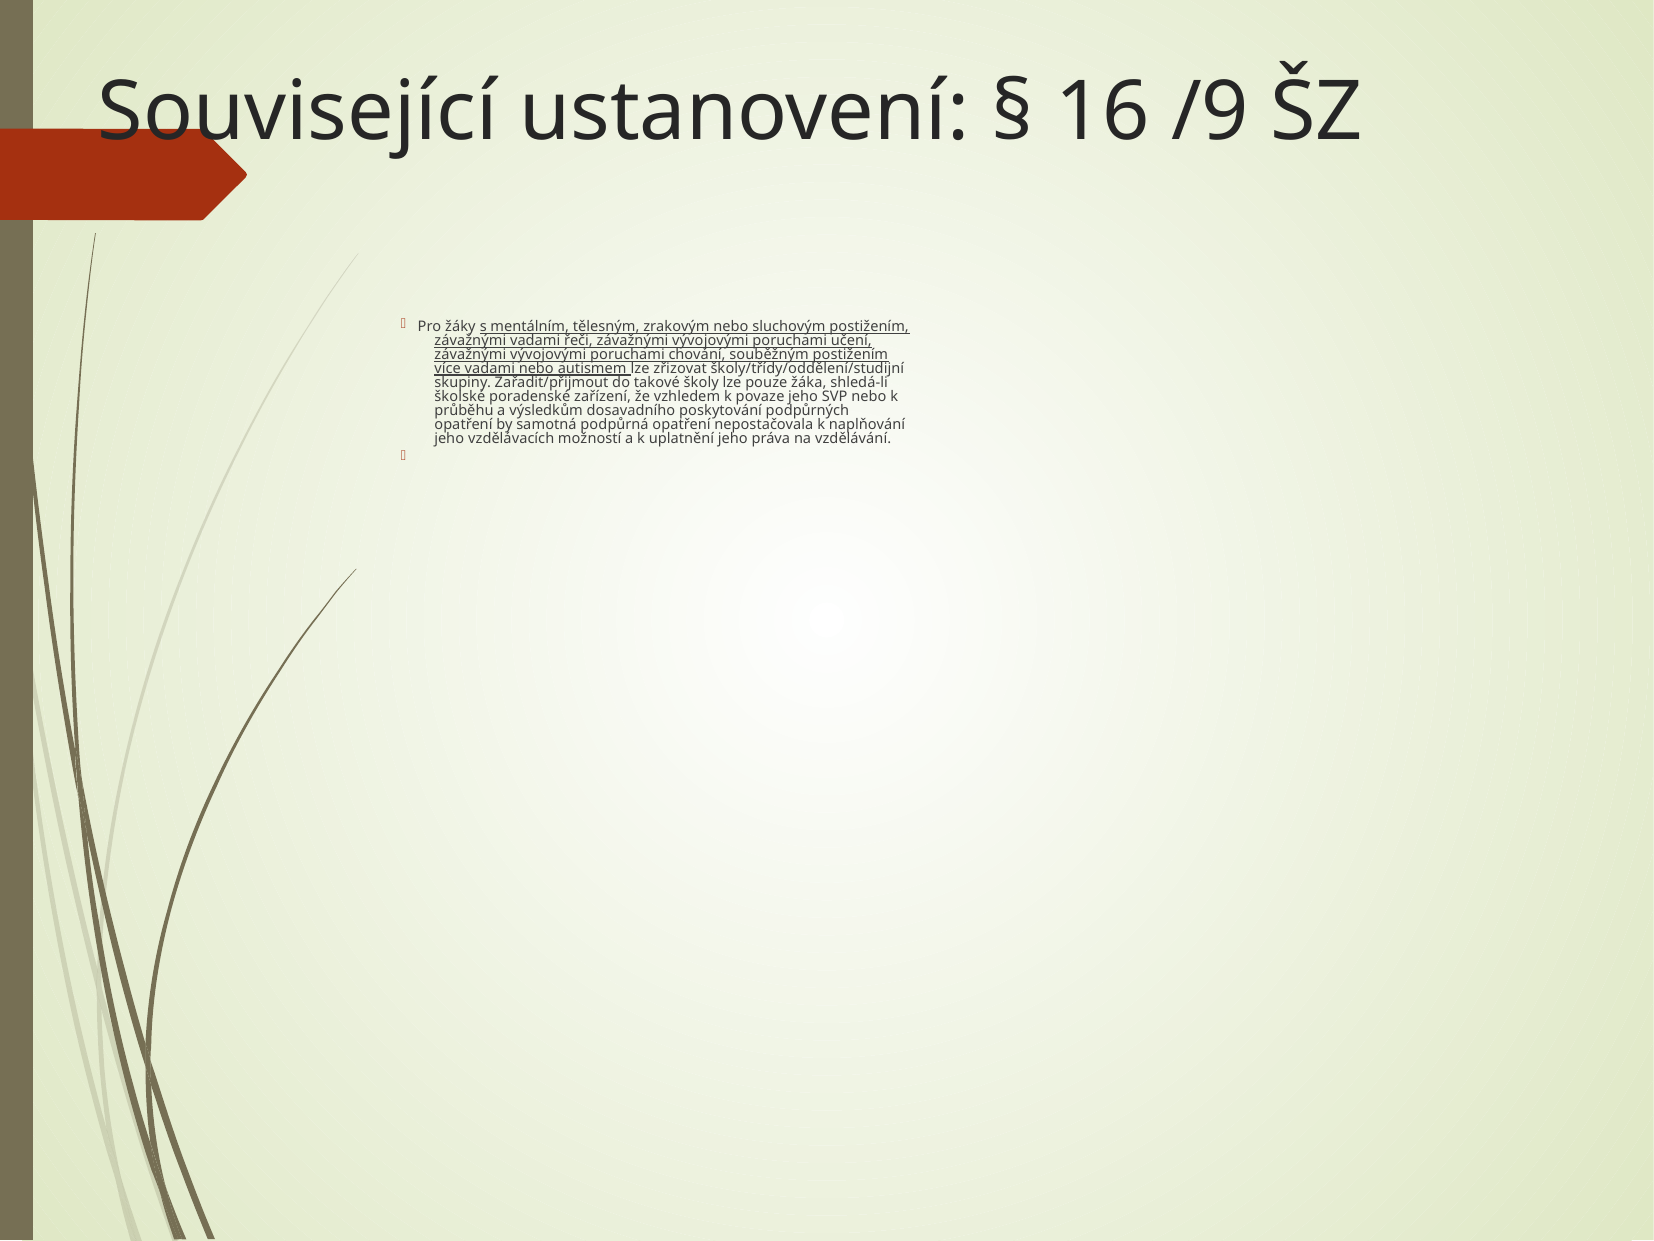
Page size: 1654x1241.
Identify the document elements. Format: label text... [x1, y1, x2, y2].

title Související ustanovení: § 16 /9 ŠZ [0, 49, 1489, 257]
list Pro žáky s mentálním, tělesným, zrakovým nebo sluchovým postižením, závažnými vadami řeči, závažnými vývojovými poruchami učení, závažnými vývojovými poruchami chování, souběžným postižením více vadami nebo autismem lze zřizovat školy/třídy/oddělení/studijní skupiny. Zařadit/přijmout do takové školy lze pouze žáka, shledá-li školské poradenské zařízení, že vzhledem k povaze jeho SVP nebo k průběhu a výsledkům dosavadního poskytování podpůrných opatření by samotná podpůrná opatření nepostačovala k naplňování jeho vzdělávacích možností a k uplatnění jeho práva na vzdělávání. [0, 257, 1489, 961]
